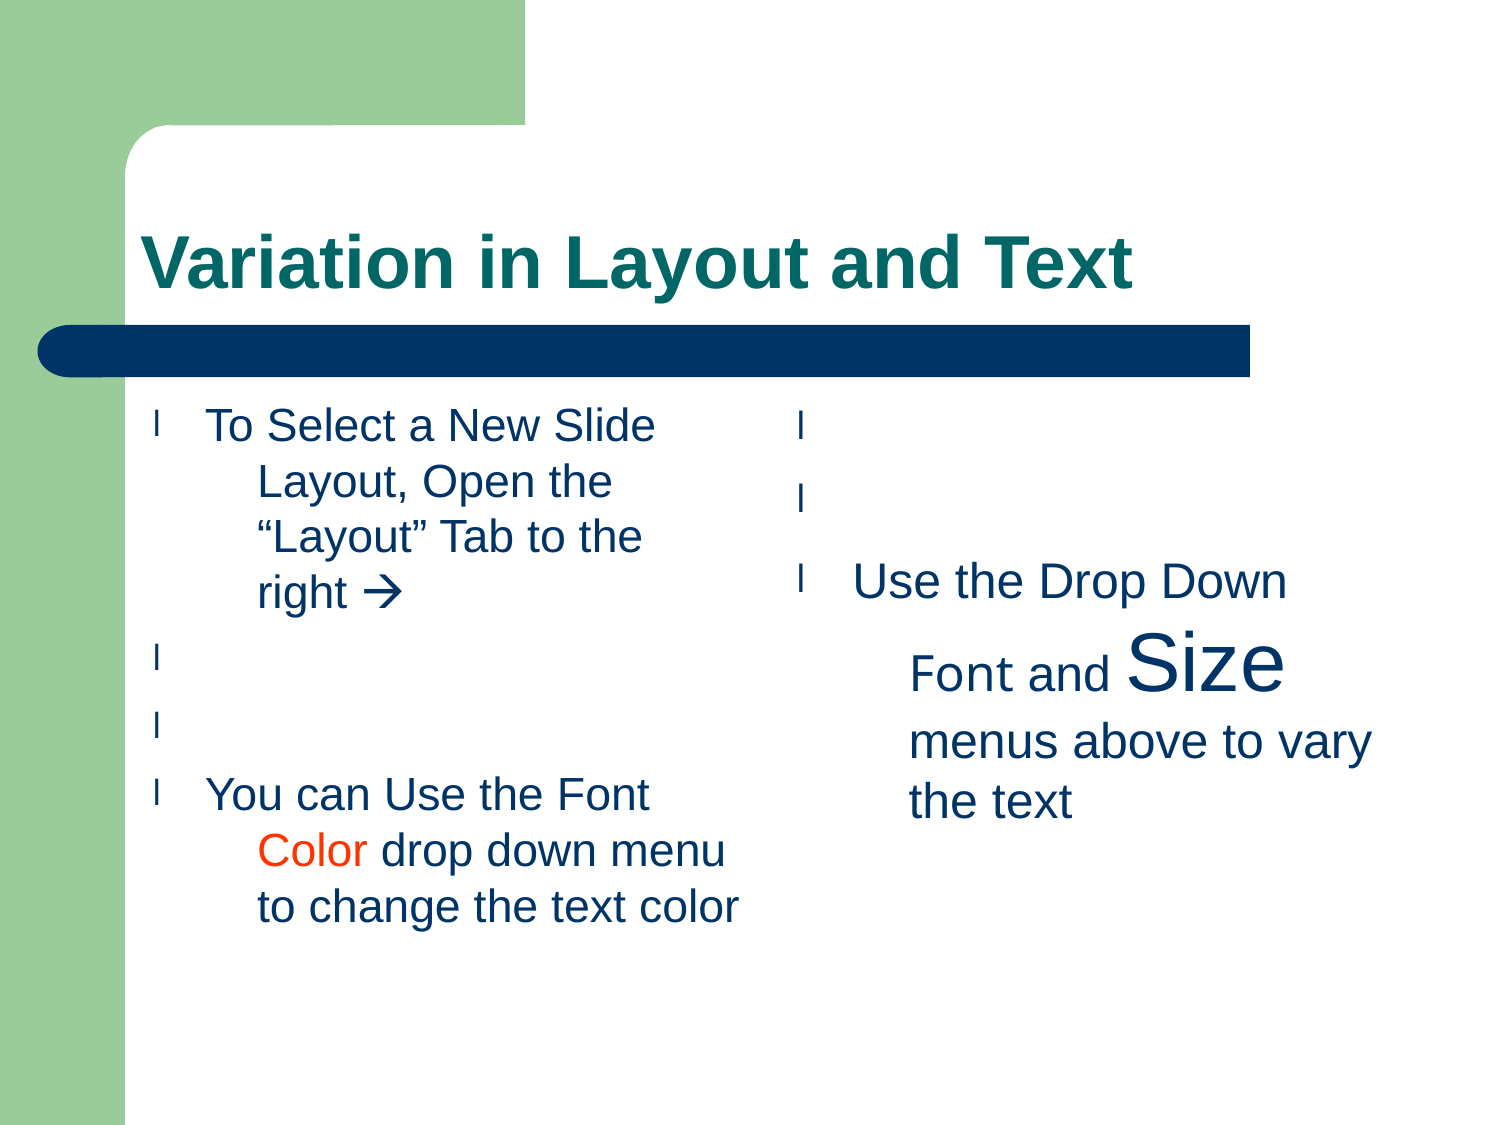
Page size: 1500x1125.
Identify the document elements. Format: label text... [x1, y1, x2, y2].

list To Select a New Slide Layout, Open the “Layout” Tab to the right  You can Use the Font Color drop down menu to change the text color [137, 387, 756, 999]
title Variation in Layout and Text [125, 125, 1426, 313]
list Use the Drop Down Font and Size menus above to vary the text [781, 387, 1400, 999]
